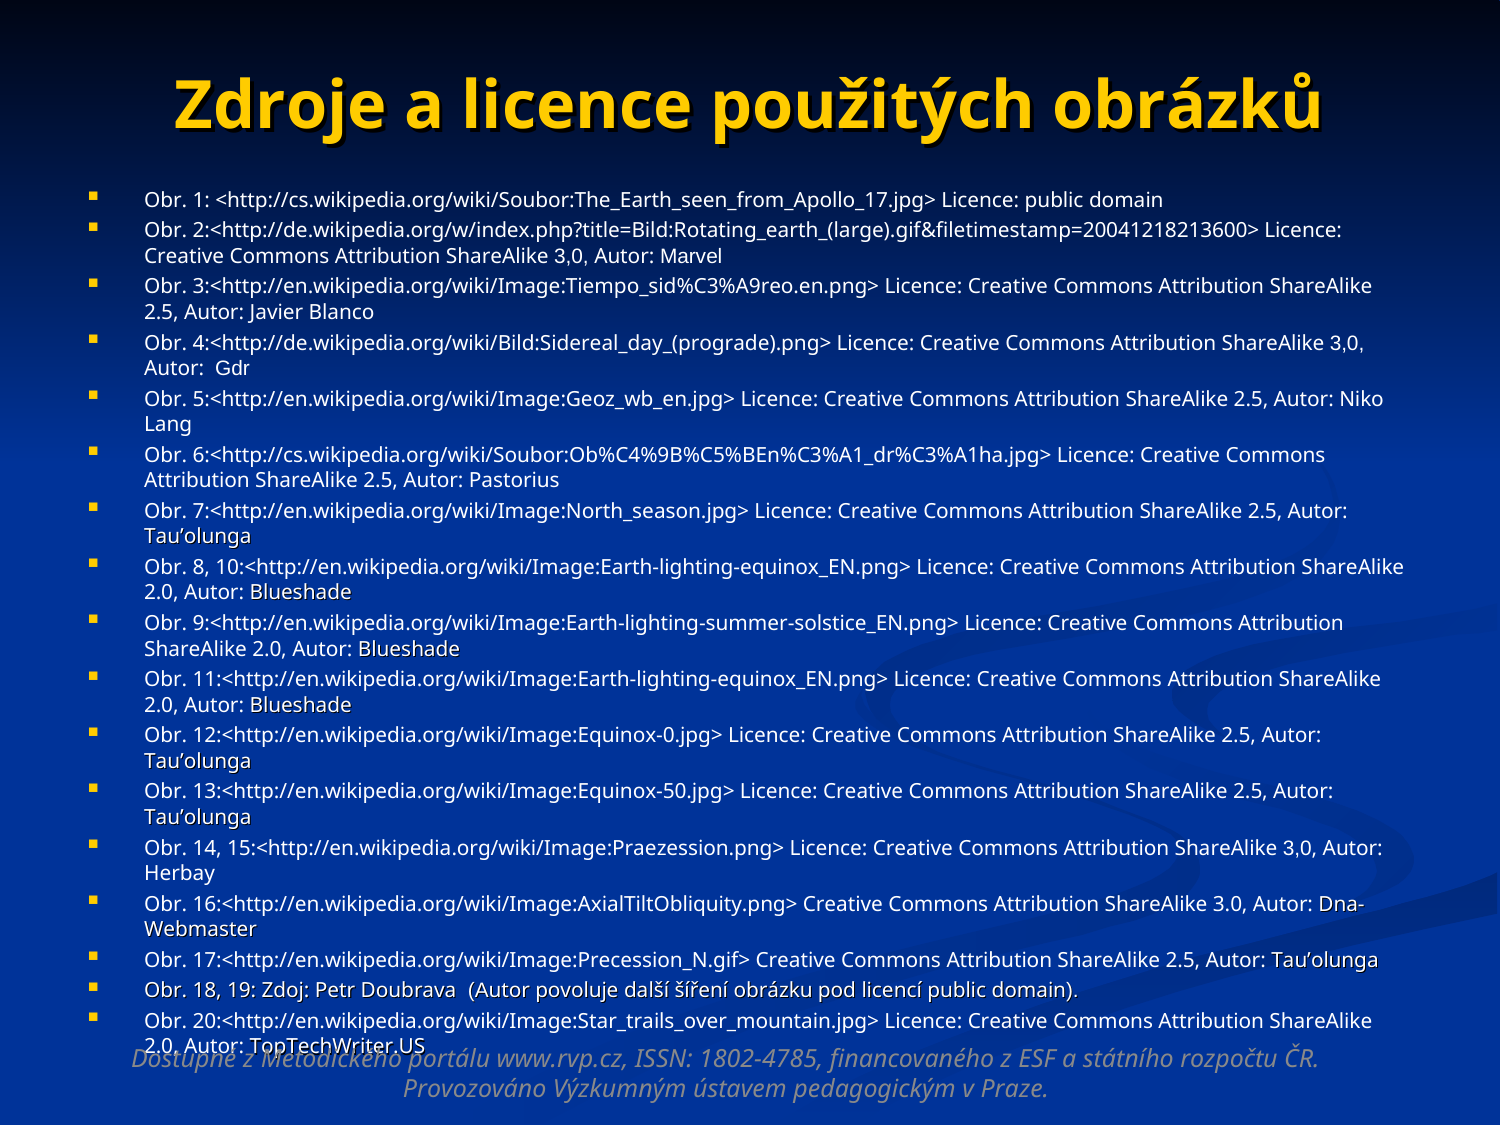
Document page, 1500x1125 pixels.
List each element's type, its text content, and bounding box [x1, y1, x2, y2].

text_box Dostupné z Metodického portálu www.rvp.cz, ISSN: 1802-4785, financovaného z ESF a státního rozpočtu ČR. Provozováno Výzkumným ústavem pedagogickým v Praze. [105, 1042, 1348, 1103]
title Zdroje a licence použitých obrázků [75, 8, 1426, 197]
list Obr. 1: <http://cs.wikipedia.org/wiki/Soubor:The_Earth_seen_from_Apollo_17.jpg> Licence: public domain Obr. 2:<http://de.wikipedia.org/w/index.php?title=Bild:Rotating_earth_(large).gif&filetimestamp=20041218213600> Licence: Creative Commons Attribution ShareAlike 3,0, Autor: Marvel Obr. 3:<http://en.wikipedia.org/wiki/Image:Tiempo_sid%C3%A9reo.en.png> Licence: Creative Commons Attribution ShareAlike 2.5, Autor: Javier Blanco Obr. 4:<http://de.wikipedia.org/wiki/Bild:Sidereal_day_(prograde).png> Licence: Creative Commons Attribution ShareAlike 3,0, Autor: Gdr Obr. 5:<http://en.wikipedia.org/wiki/Image:Geoz_wb_en.jpg> Licence: Creative Commons Attribution ShareAlike 2.5, Autor: Niko Lang Obr. 6:<http://cs.wikipedia.org/wiki/Soubor:Ob%C4%9B%C5%BEn%C3%A1_dr%C3%A1ha.jpg> Licence: Creative Commons Attribution ShareAlike 2.5, Autor: Pastorius Obr. 7:<http://en.wikipedia.org/wiki/Image:North_season.jpg> Licence: Creative Commons Attribution ShareAlike 2.5, Autor: Tau’olunga Obr. 8, 10:<http://en.wikipedia.org/wiki/Image:Earth-lighting-equinox_EN.png> Licence: Creative Commons Attribution ShareAlike 2.0, Autor: Blueshade Obr. 9:<http://en.wikipedia.org/wiki/Image:Earth-lighting-summer-solstice_EN.png> Licence: Creative Commons Attribution ShareAlike 2.0, Autor: Blueshade Obr. 11:<http://en.wikipedia.org/wiki/Image:Earth-lighting-equinox_EN.png> Licence: Creative Commons Attribution ShareAlike 2.0, Autor: Blueshade Obr. 12:<http://en.wikipedia.org/wiki/Image:Equinox-0.jpg> Licence: Creative Commons Attribution ShareAlike 2.5, Autor: Tau’olunga Obr. 13:<http://en.wikipedia.org/wiki/Image:Equinox-50.jpg> Licence: Creative Commons Attribution ShareAlike 2.5, Autor: Tau’olunga Obr. 14, 15:<http://en.wikipedia.org/wiki/Image:Praezession.png> Licence: Creative Commons Attribution ShareAlike 3,0, Autor: Herbay Obr. 16:<http://en.wikipedia.org/wiki/Image:AxialTiltObliquity.png> Creative Commons Attribution ShareAlike 3.0, Autor: Dna-Webmaster Obr. 17:<http://en.wikipedia.org/wiki/Image:Precession_N.gif> Creative Commons Attribution ShareAlike 2.5, Autor: Tau’olunga Obr. 18, 19: Zdoj: Petr Doubrava (Autor povoluje další šíření obrázku pod licencí public domain). Obr. 20:<http://en.wikipedia.org/wiki/Image:Star_trails_over_mountain.jpg> Licence: Creative Commons Attribution ShareAlike 2.0, Autor: TopTechWriter.US [73, 179, 1424, 1045]
